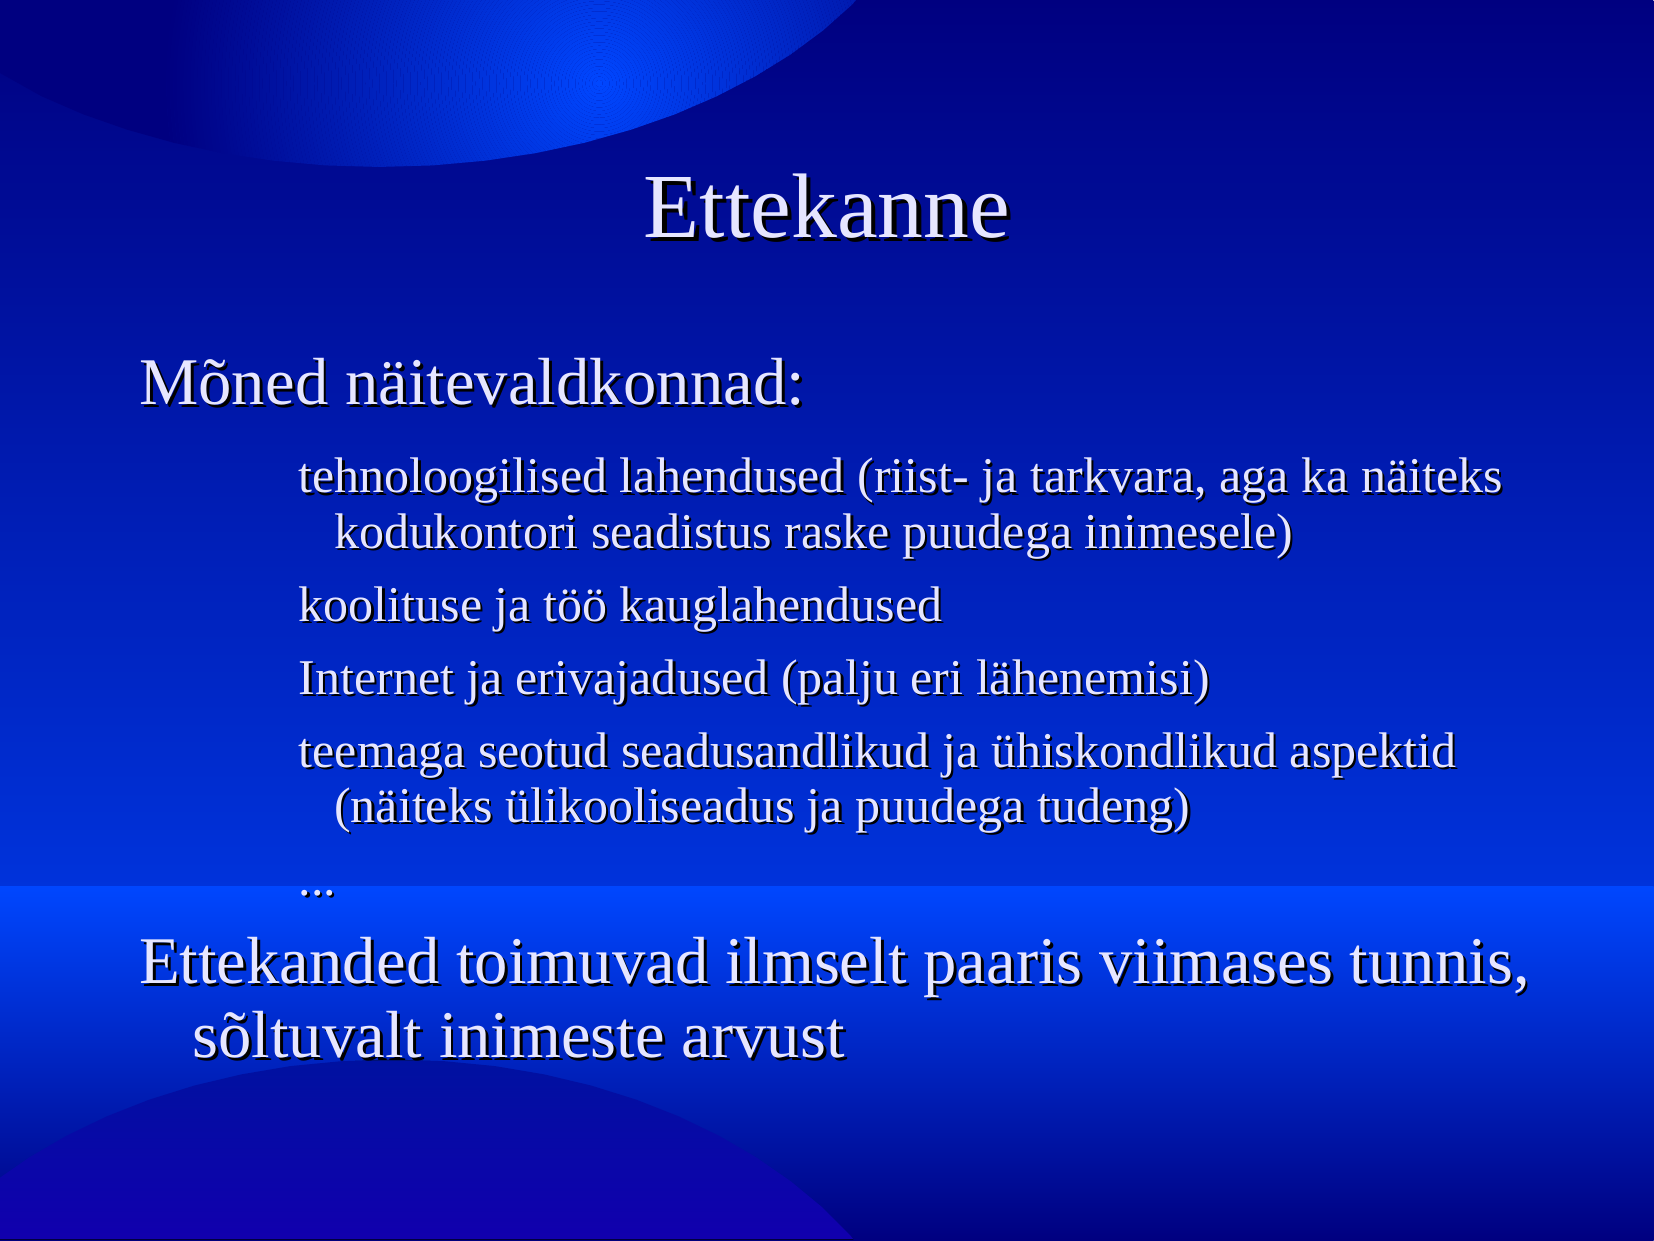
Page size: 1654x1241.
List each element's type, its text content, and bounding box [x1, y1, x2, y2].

title Ettekanne [121, 102, 1534, 311]
list Mõned näitevaldkonnad: tehnoloogilised lahendused (riist- ja tarkvara, aga ka näiteks kodukontori seadistus raske puudega inimesele) koolituse ja töö kauglahendused Internet ja erivajadused (palju eri lähenemisi) teemaga seotud seadusandlikud ja ühiskondlikud aspektid (näiteks ülikooliseadus ja puudega tudeng) ... Ettekanded toimuvad ilmselt paaris viimases tunnis, sõltuvalt inimeste arvust [121, 344, 1534, 1127]
